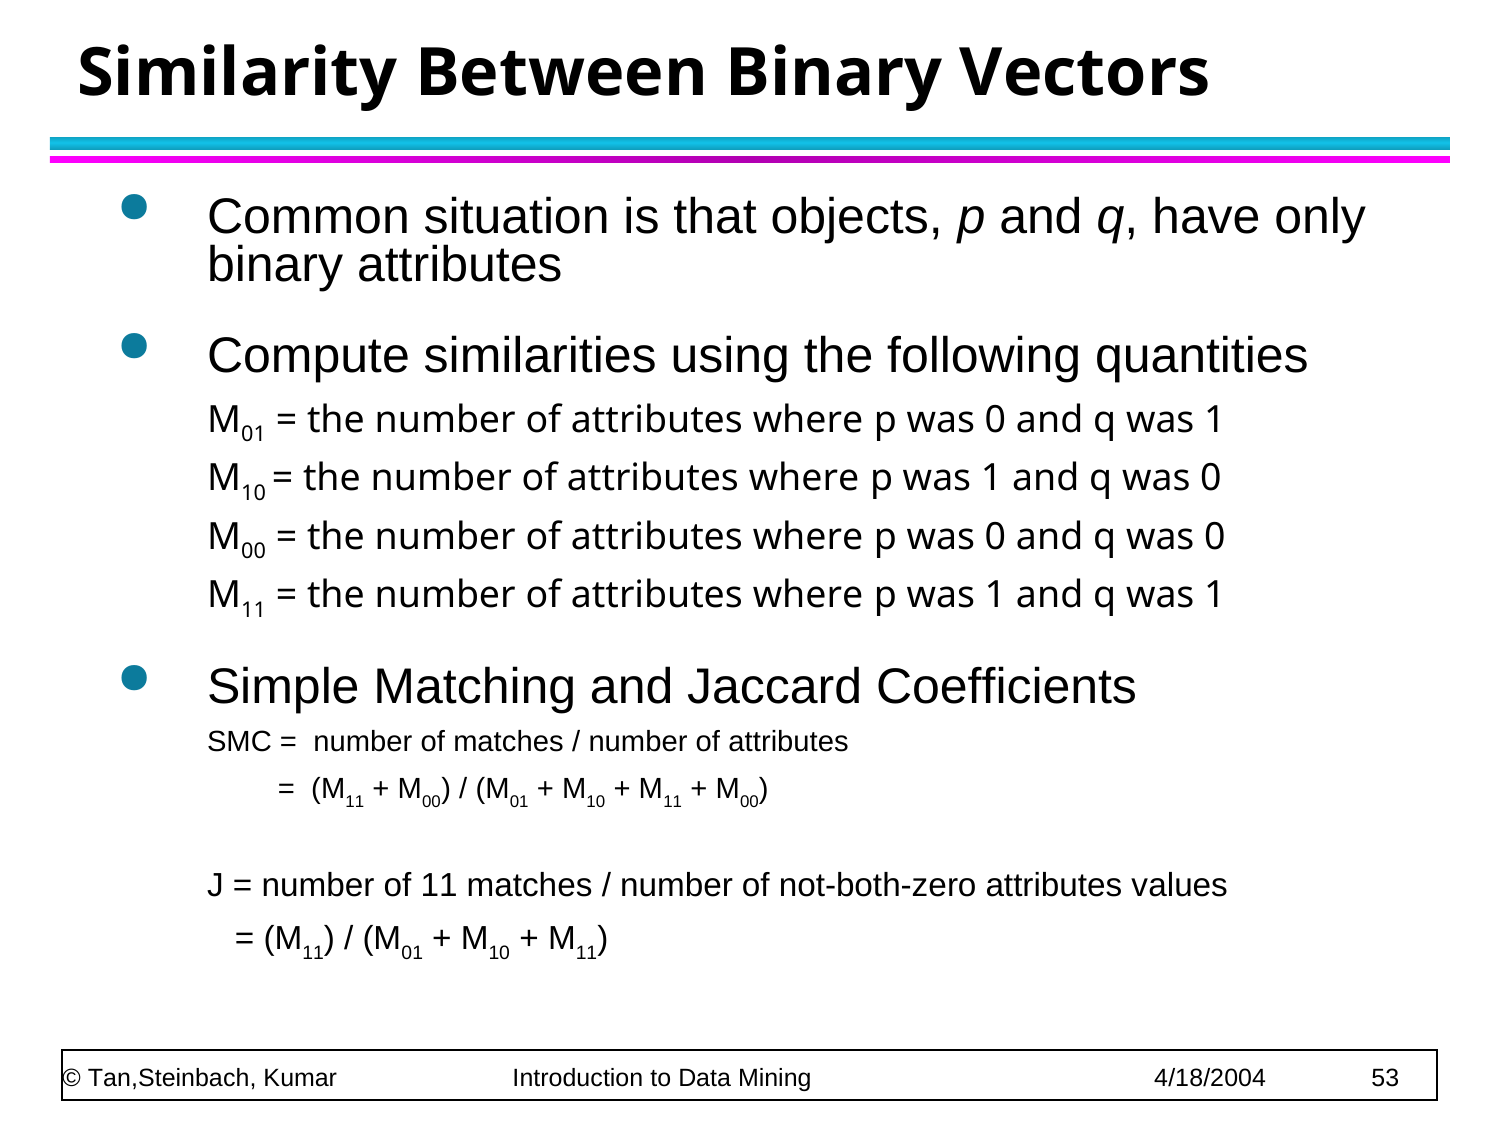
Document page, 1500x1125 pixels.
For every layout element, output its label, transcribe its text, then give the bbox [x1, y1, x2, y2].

list Common situation is that objects, p and q, have only binary attributes Compute similarities using the following quantities M01 = the number of attributes where p was 0 and q was 1 M10 = the number of attributes where p was 1 and q was 0 M00 = the number of attributes where p was 0 and q was 0 M11 = the number of attributes where p was 1 and q was 1 Simple Matching and Jaccard Coefficients SMC = number of matches / number of attributes = (M11 + M00) / (M01 + M10 + M11 + M00) J = number of 11 matches / number of not-both-zero attributes values = (M11) / (M01 + M10 + M11) [104, 187, 1418, 1026]
title Similarity Between Binary Vectors [62, 24, 1421, 116]
